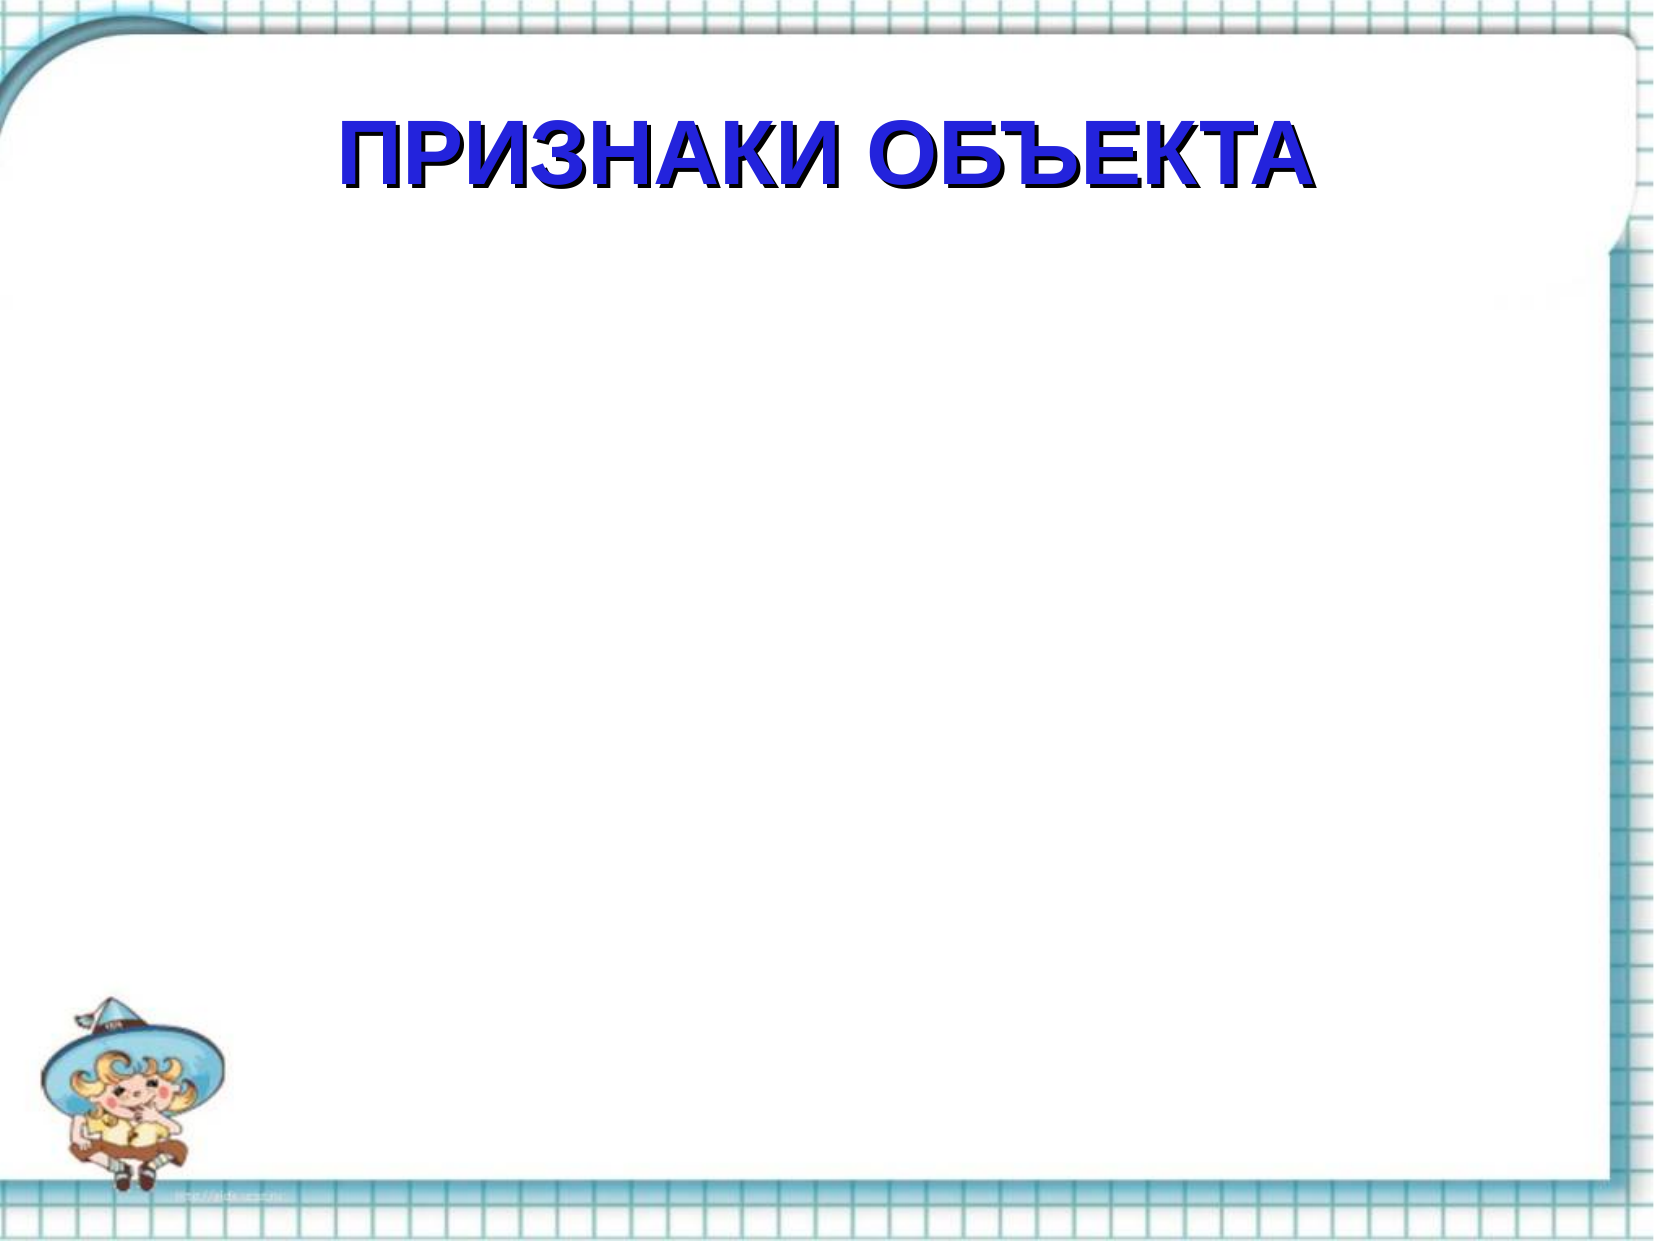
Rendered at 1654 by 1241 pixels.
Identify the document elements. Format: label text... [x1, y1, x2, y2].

picture [0, 0, 1654, 1241]
title ПРИЗНАКИ ОБЪЕКТА [82, 49, 1571, 257]
